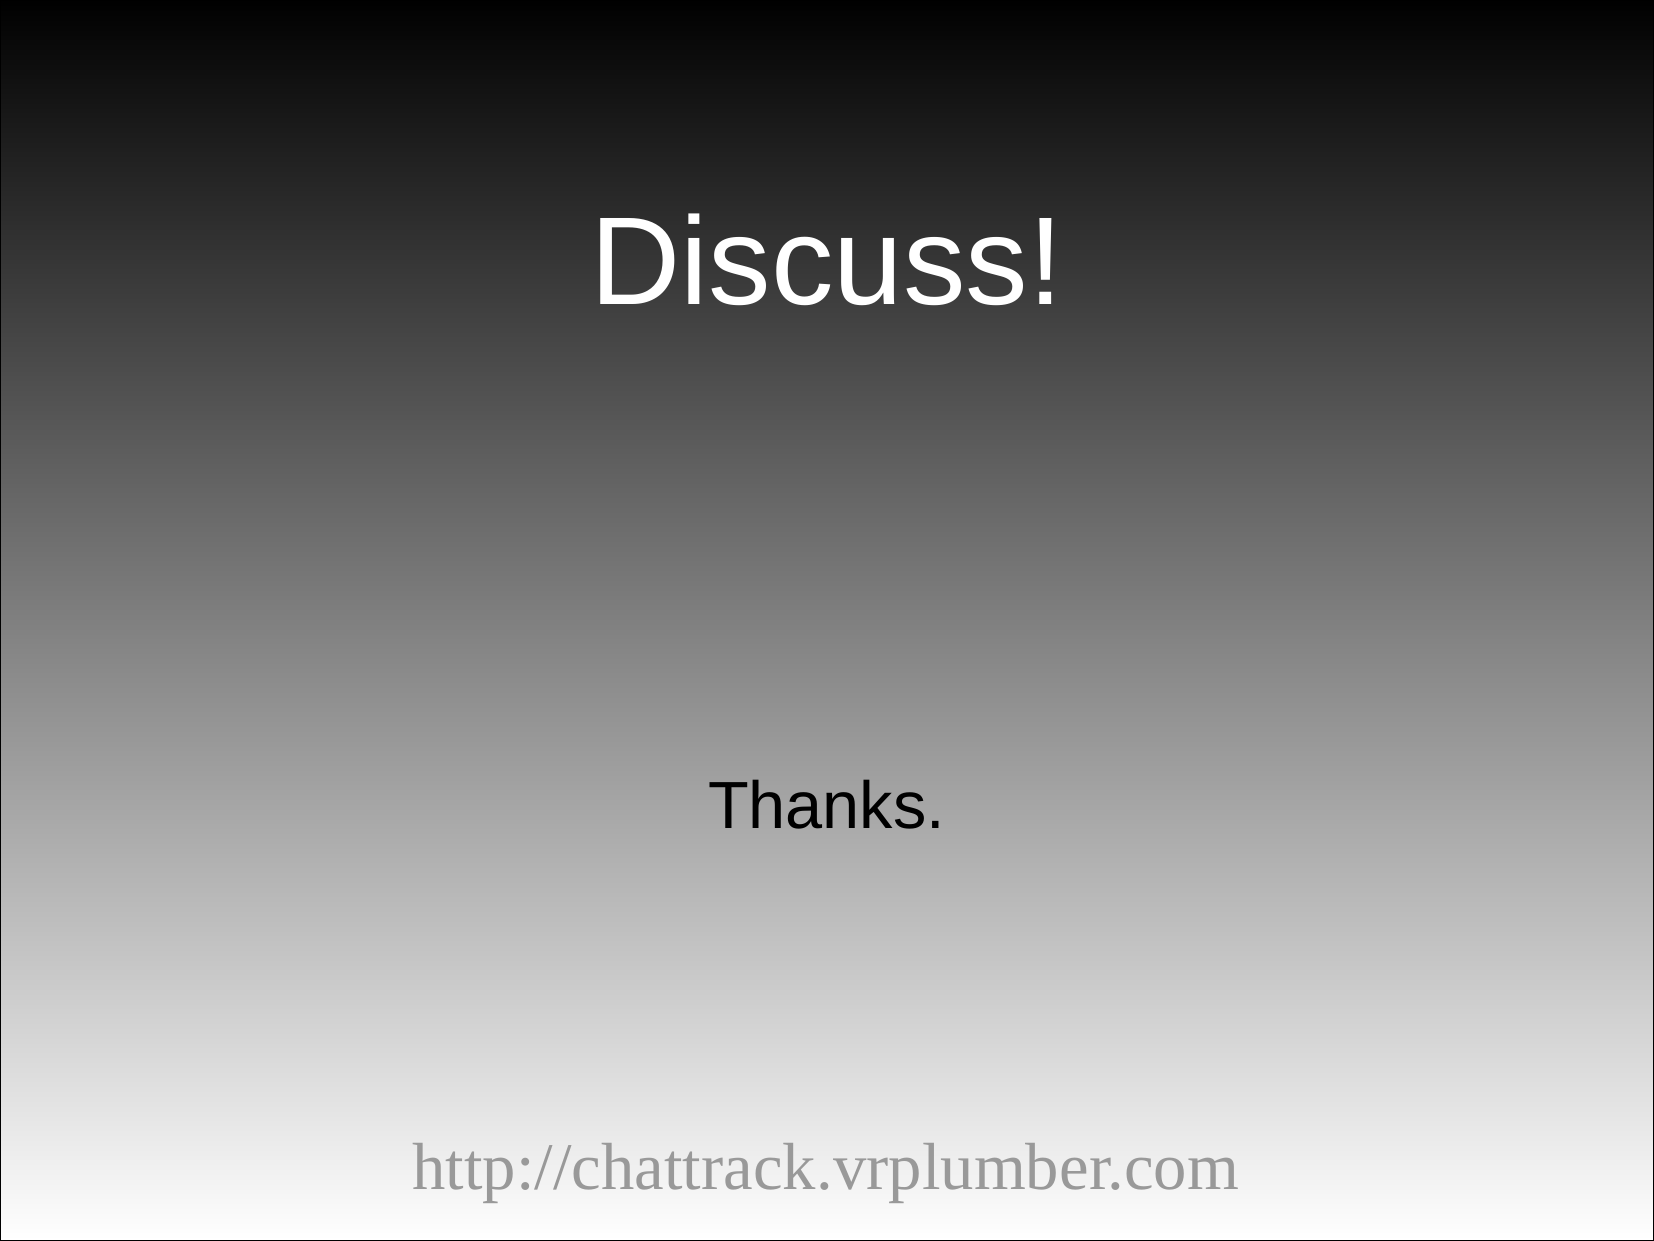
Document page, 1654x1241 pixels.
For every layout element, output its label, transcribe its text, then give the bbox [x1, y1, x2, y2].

title Discuss! [0, 49, 1654, 473]
subtitle Thanks. [29, 395, 1625, 1215]
